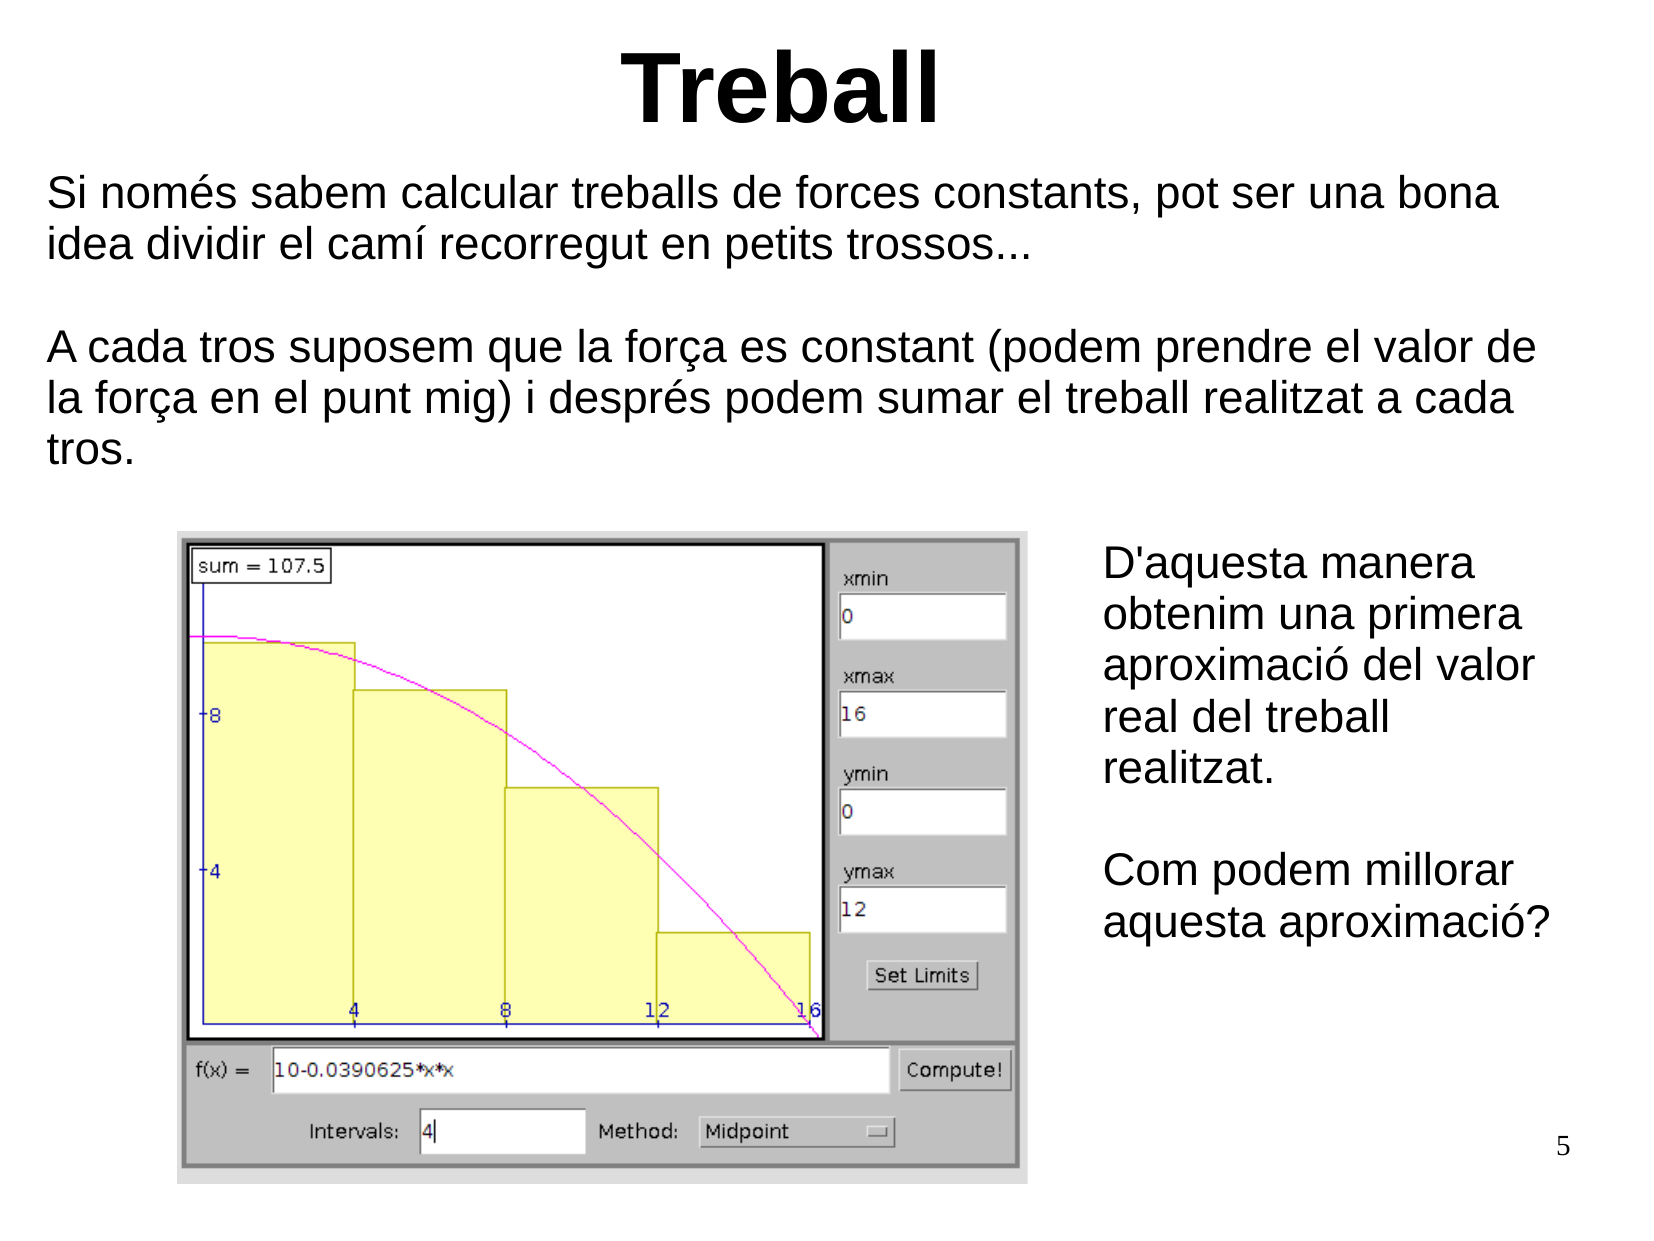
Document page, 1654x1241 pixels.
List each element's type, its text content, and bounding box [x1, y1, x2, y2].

text_box Si només sabem calcular treballs de forces constants, pot ser una bona idea dividir el camí recorregut en petits trossos... A cada tros suposem que la força es constant (podem prendre el valor de la força en el punt mig) i després podem sumar el treball realitzat a cada tros. [31, 159, 1577, 482]
text_box Treball [510, 24, 1081, 152]
text_box D'aquesta manera obtenim una primera aproximació del valor real del treball realitzat. Com podem millorar aquesta aproximació? [1087, 529, 1577, 955]
picture [177, 531, 1028, 1184]
